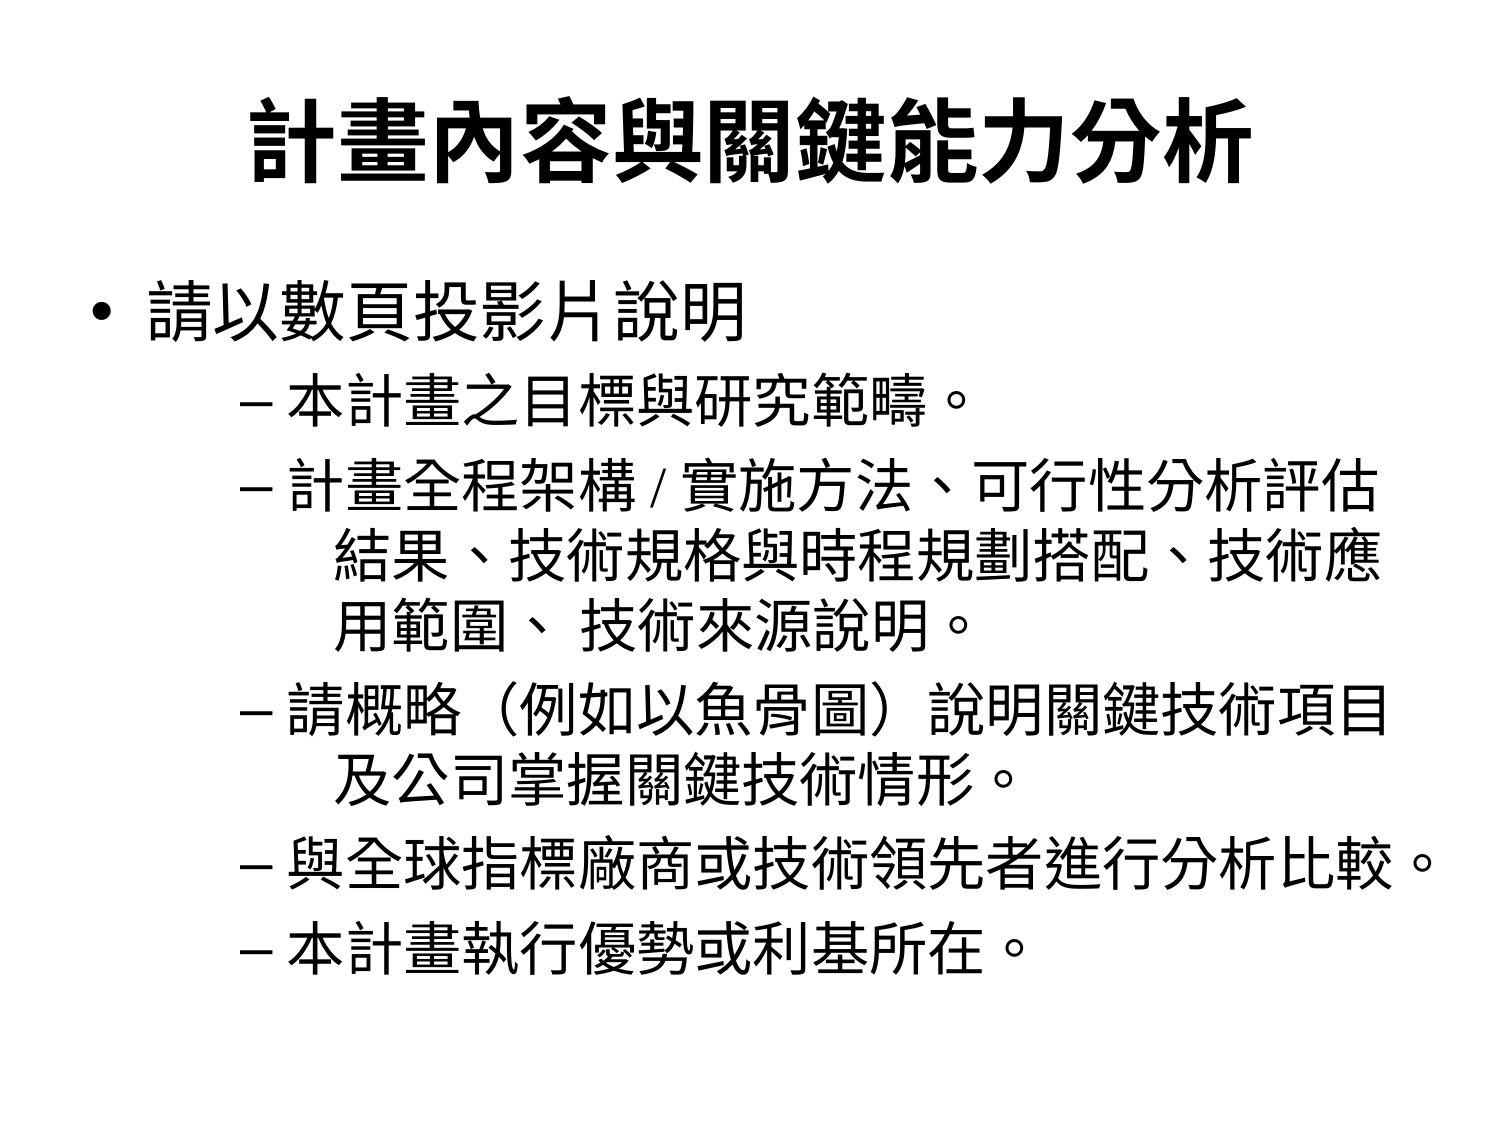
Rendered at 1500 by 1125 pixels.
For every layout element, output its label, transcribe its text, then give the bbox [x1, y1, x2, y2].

list 請以數頁投影片說明 本計畫之目標與研究範疇。 計畫全程架構/實施方法、可行性分析評估結果、技術規格與時程規劃搭配、技術應用範圍、 技術來源說明。 請概略（例如以魚骨圖）說明關鍵技術項目及公司掌握關鍵技術情形。 與全球指標廠商或技術領先者進行分析比較。 本計畫執行優勢或利基所在。 [75, 262, 1426, 1005]
title 計畫內容與關鍵能力分析 [75, 45, 1426, 233]
